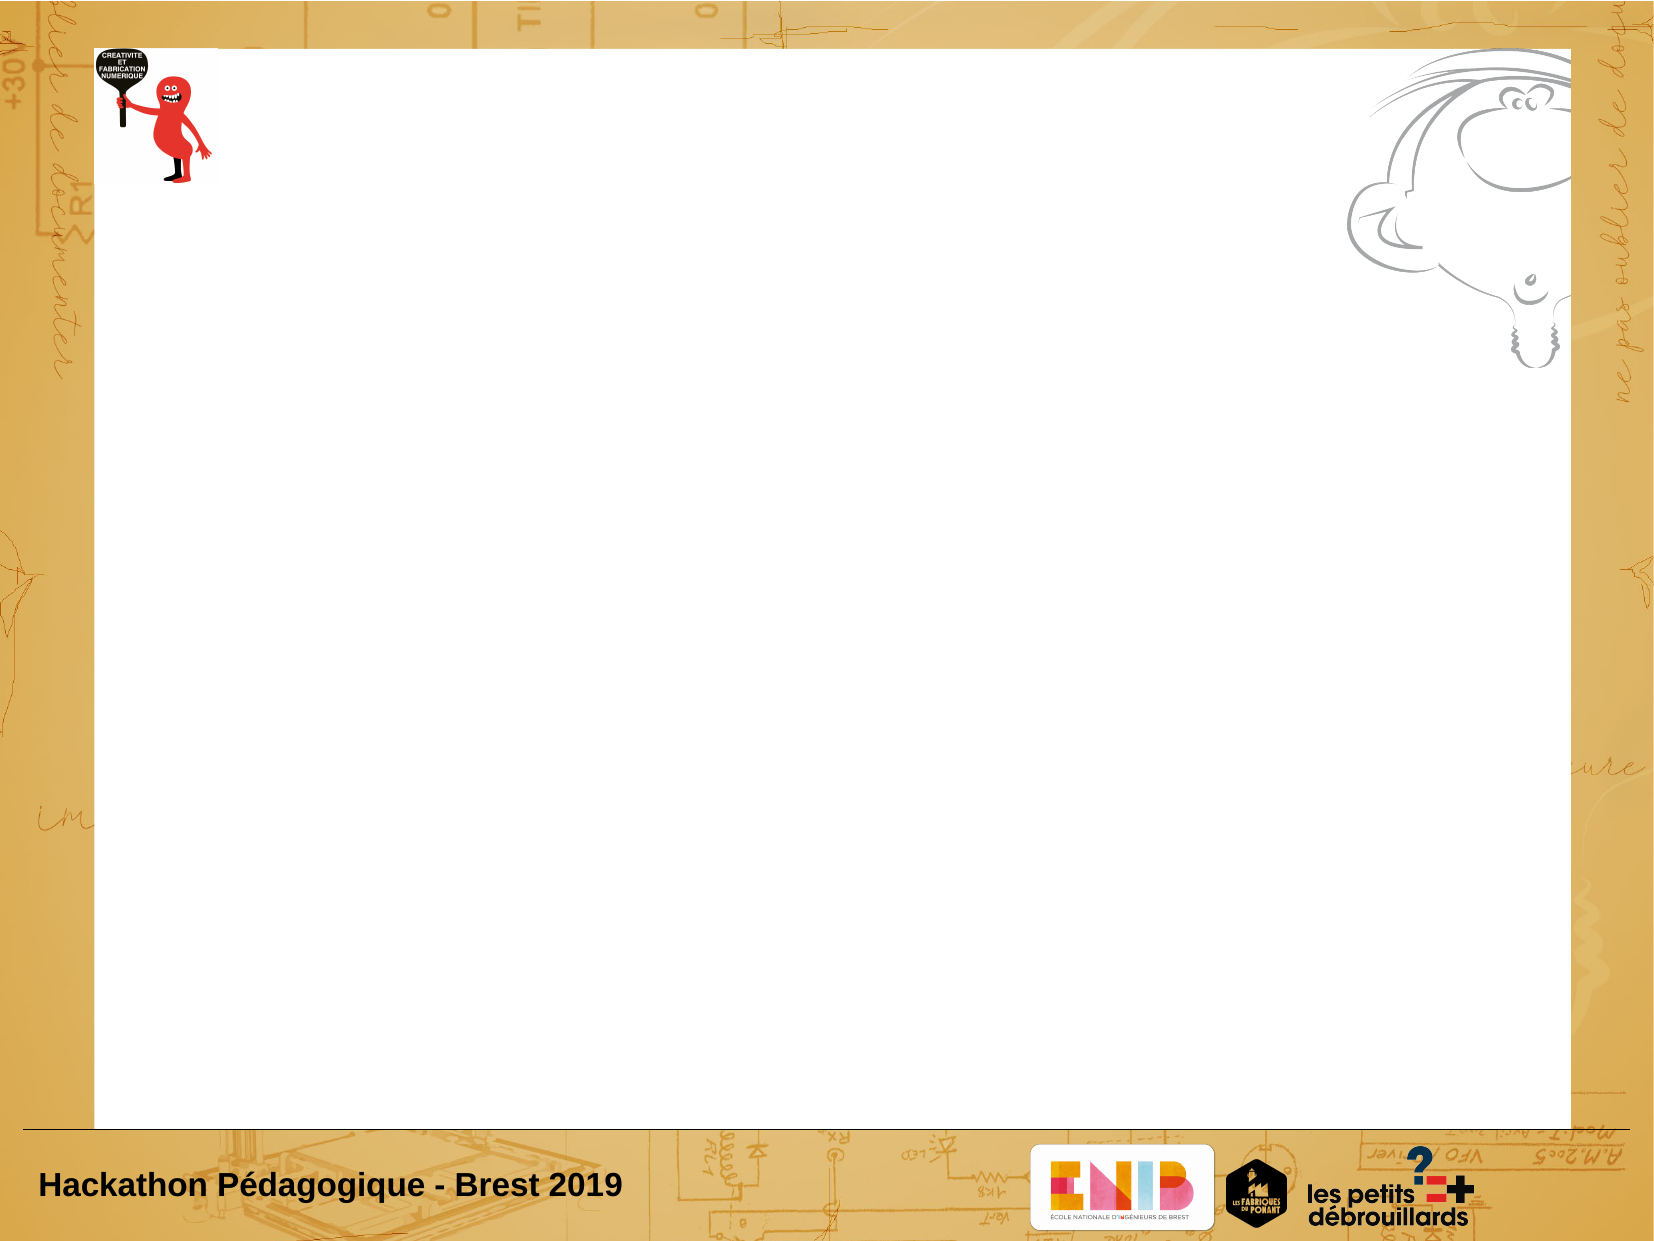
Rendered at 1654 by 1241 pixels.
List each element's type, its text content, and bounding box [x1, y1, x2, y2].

picture [0, 1, 1654, 1241]
text_box Hackathon Pédagogique - Brest 2019 [23, 1159, 945, 1213]
text_box [94, 48, 1571, 1129]
